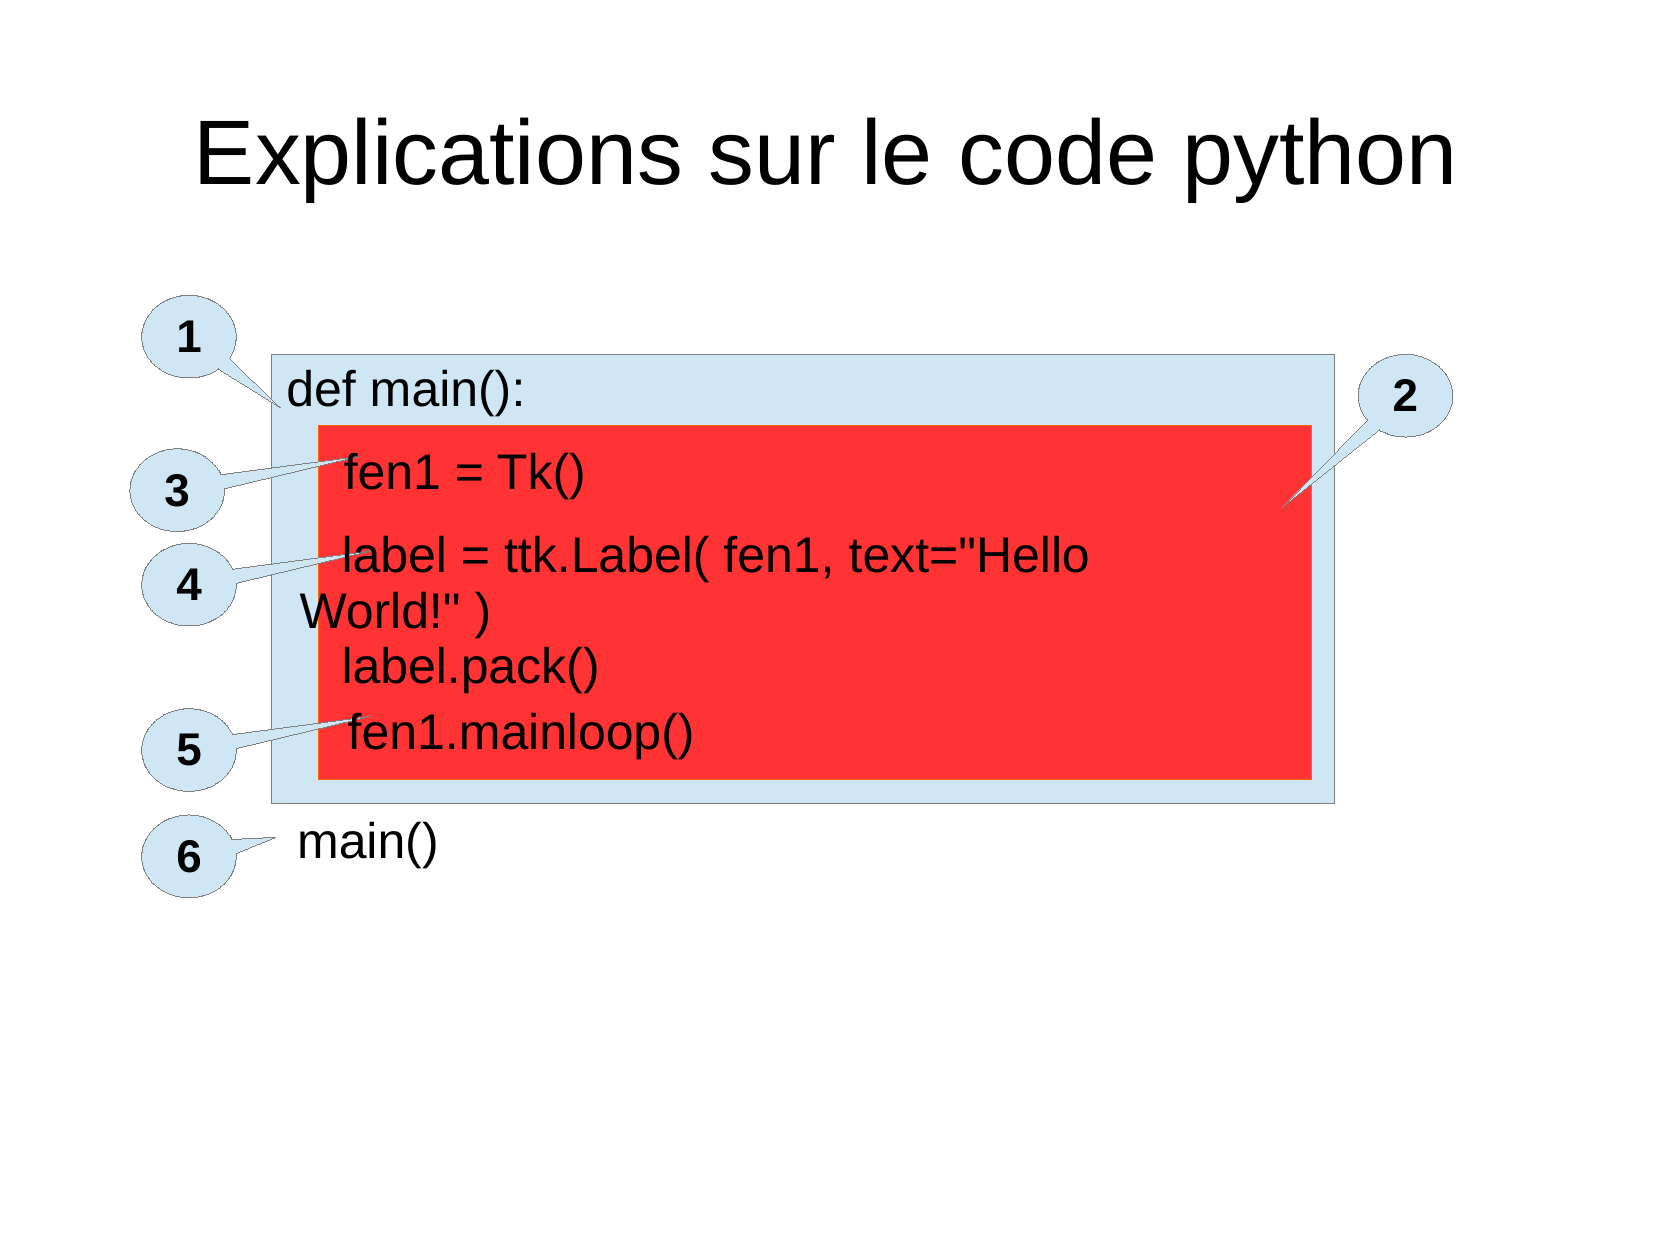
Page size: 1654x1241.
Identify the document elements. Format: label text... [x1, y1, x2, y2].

text_box 3 [129, 448, 259, 532]
text_box 4 [141, 543, 259, 626]
text_box 5 [141, 708, 259, 792]
text_box def main(): [271, 431, 1406, 1028]
text_box 6 [141, 814, 259, 898]
title Explications sur le code python [82, 49, 1571, 257]
text_box fen1.mainloop() [318, 696, 710, 780]
text_box 2 [1300, 354, 1453, 494]
text_box 1 [141, 295, 281, 408]
text_box def main(): [271, 354, 1397, 487]
text_box label = ttk.Label( fen1, text="Hello World!" ) label.pack() [284, 519, 1312, 870]
text_box fen1 = Tk() [259, 436, 1300, 898]
text_box main() [282, 805, 454, 877]
